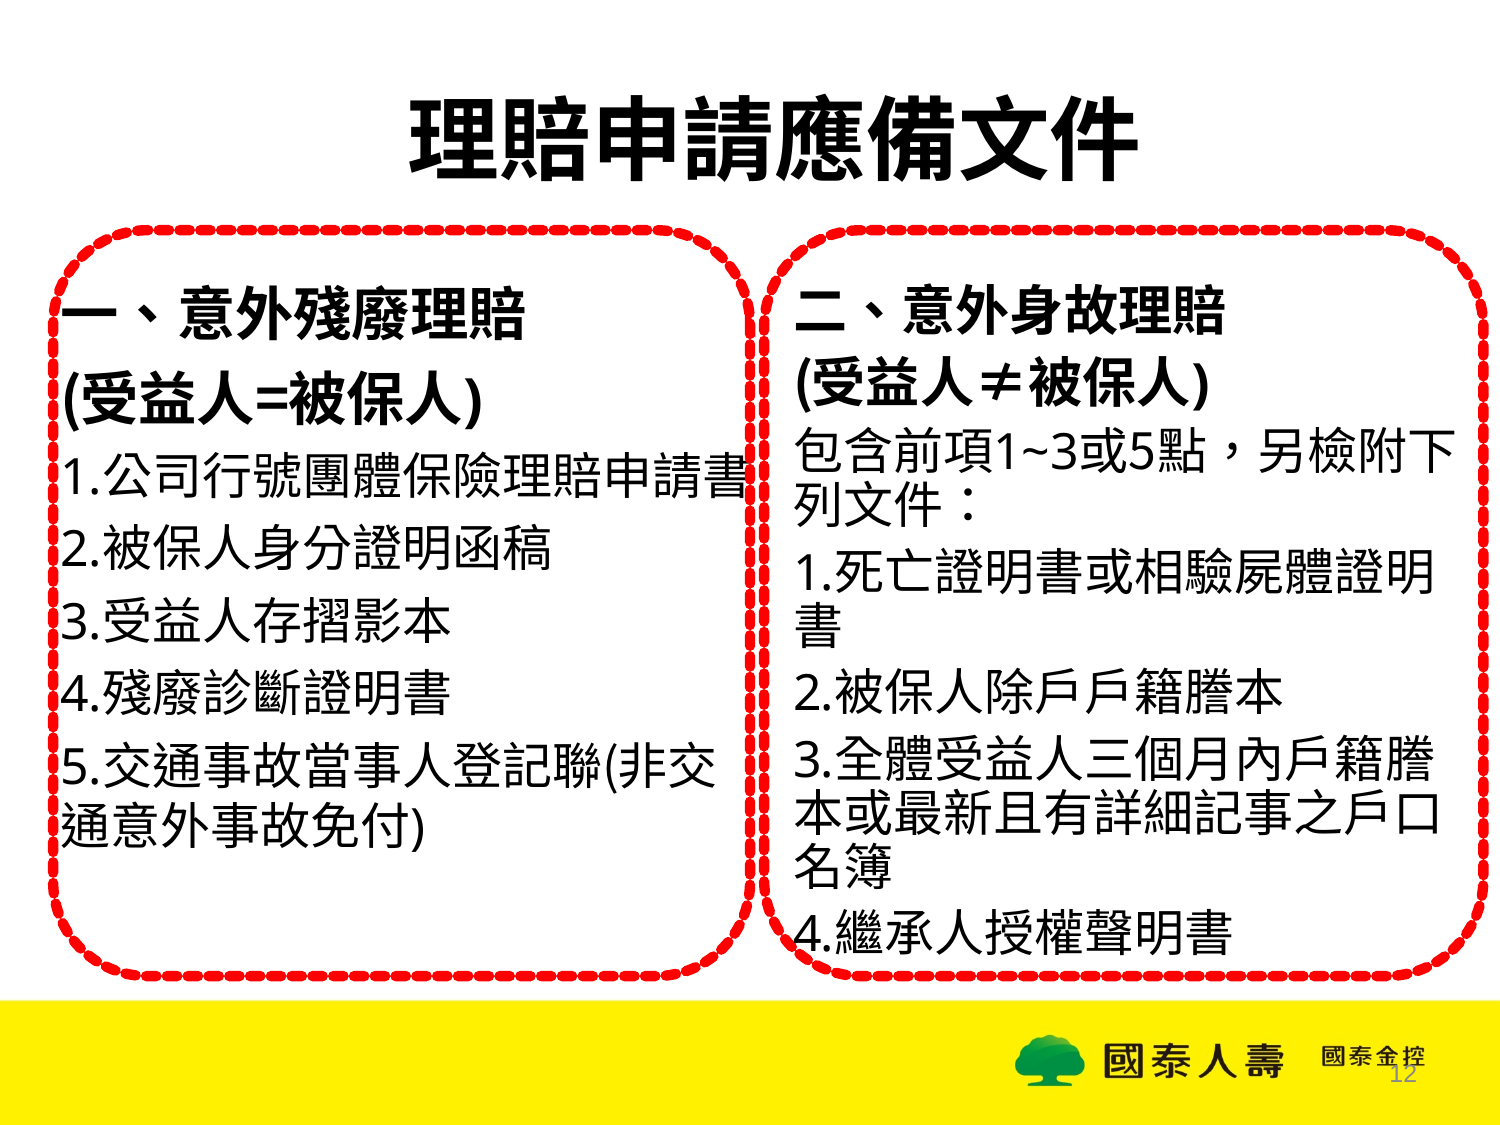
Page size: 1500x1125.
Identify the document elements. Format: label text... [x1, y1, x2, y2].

text_box 二、意外身故理賠 (受益人≠被保人) 包含前項1~3或5點，另檢附下列文件： 死亡證明書或相驗屍體證明書 被保人除戶戶籍謄本 全體受益人三個月內戶籍謄本或最新且有詳細記事之戶口名簿 繼承人授權聲明書 [785, 268, 1484, 1012]
list 一、意外殘廢理賠 (受益人=被保人) 公司行號團體保險理賠申請書 被保人身分證明函稿 受益人存摺影本 殘廢診斷證明書 交通事故當事人登記聯(非交通意外事故免付) [53, 262, 765, 1005]
list 一、意外殘廢理賠 (受益人=被保人) 公司行號團體保險理賠申請書 被保人身分證明函稿 受益人存摺影本 殘廢診斷證明書 交通事故當事人登記聯(非交通意外事故免付) [55, 262, 748, 974]
text_box <編號> [1074, 1042, 1426, 1103]
text_box 理賠申請應備文件 [99, 42, 1451, 231]
picture [0, 0, 1500, 1125]
